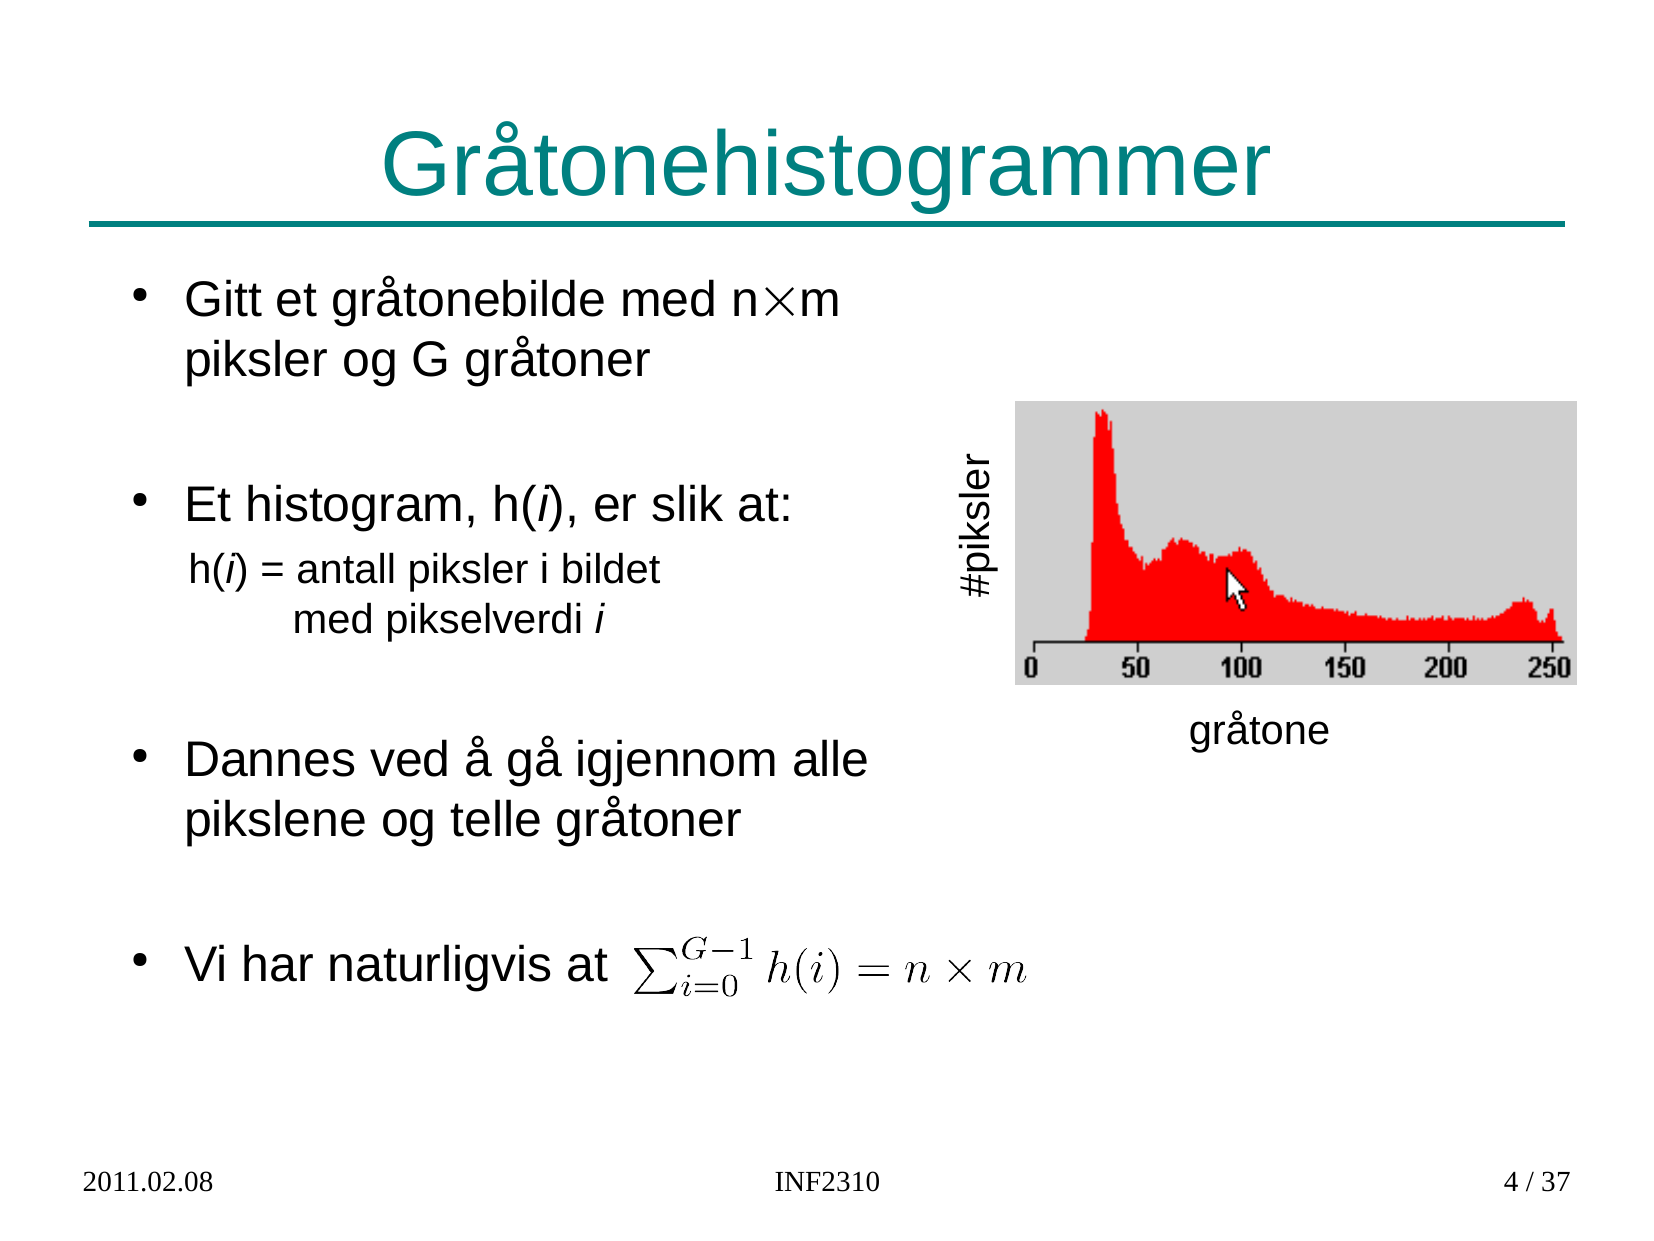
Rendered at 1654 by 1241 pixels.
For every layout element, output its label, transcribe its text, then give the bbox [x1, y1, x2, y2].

list Gitt et gråtonebilde med nm piksler og G gråtoner Et histogram, h(i), er slik at: h(i) = antall piksler i bildet med pikselverdi i Dannes ved å gå igjennom alle pikslene og telle gråtoner Vi har naturligvis at [98, 258, 916, 1072]
picture [628, 933, 1037, 1002]
title Gråtonehistogrammer [123, 68, 1530, 249]
text_box gråtone [1173, 695, 1346, 762]
text_box #piksler [939, 438, 1006, 613]
picture [1015, 401, 1577, 686]
